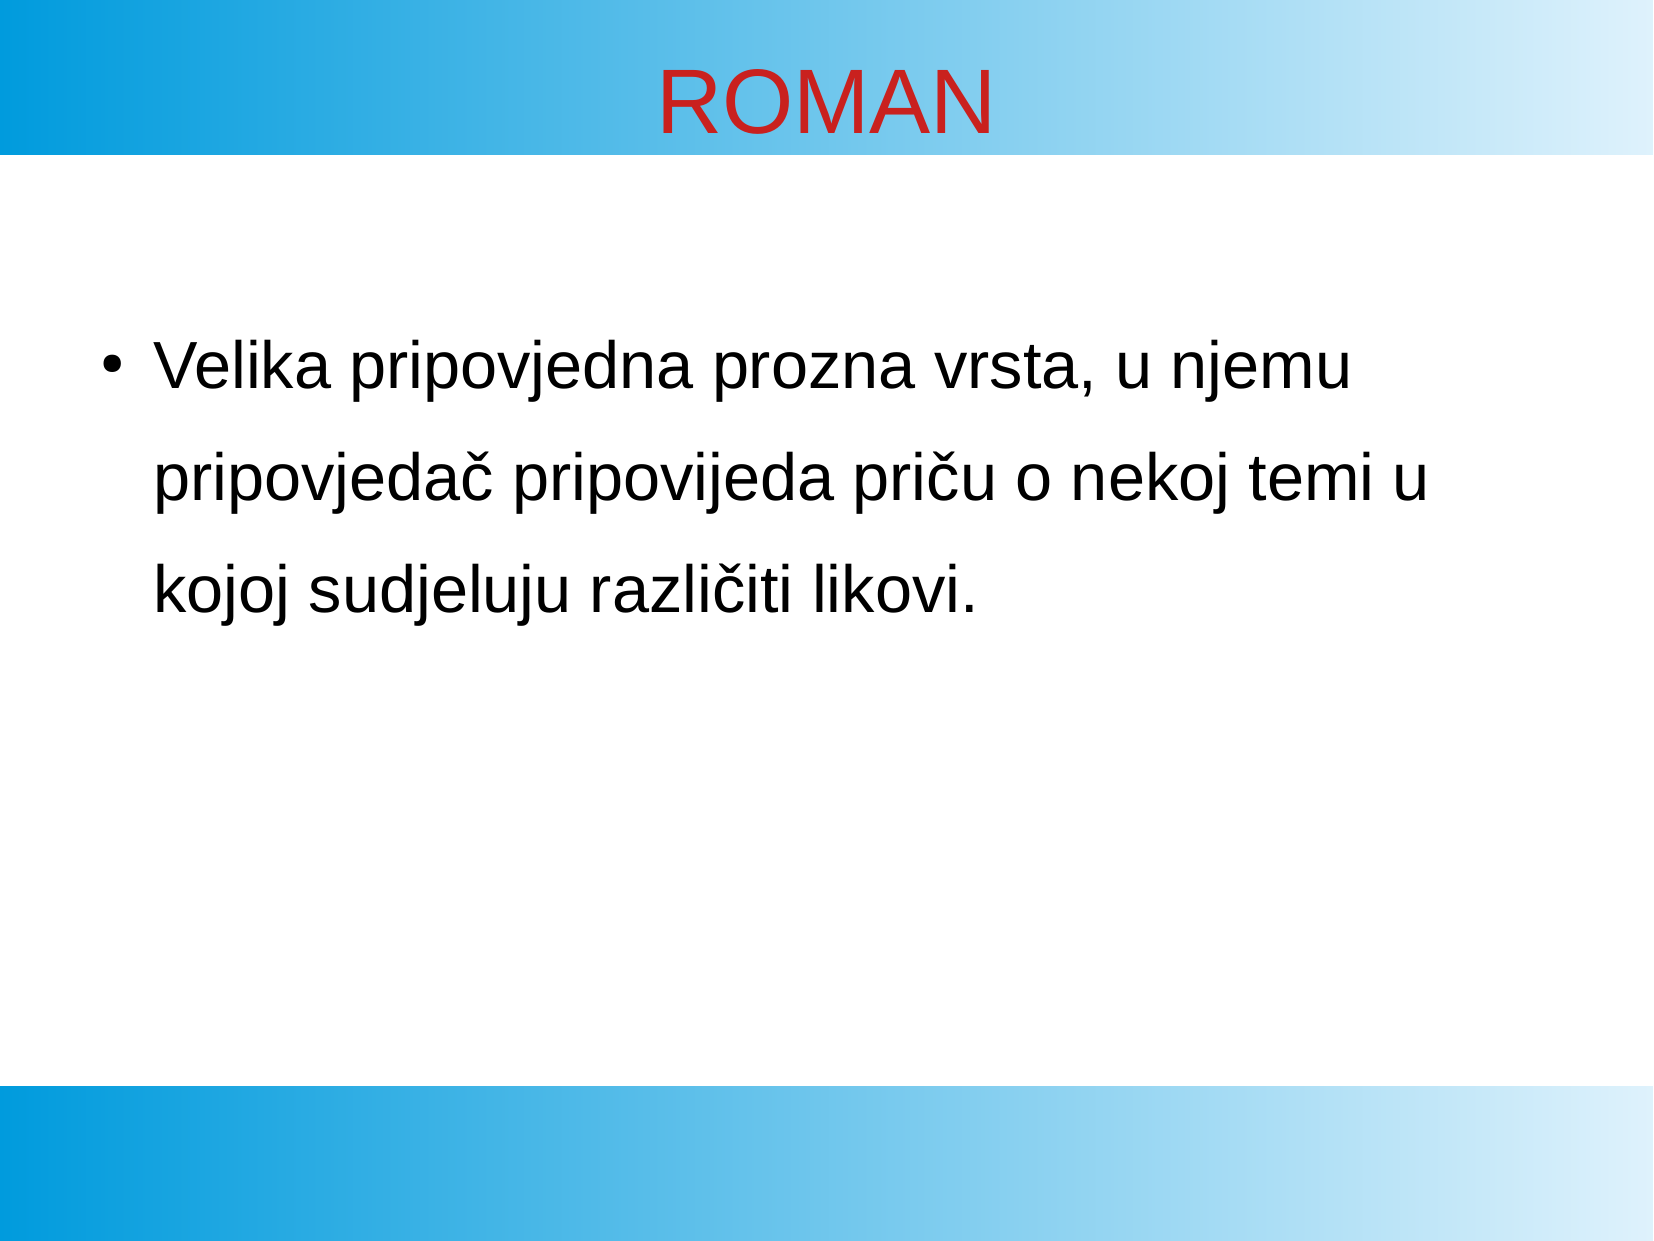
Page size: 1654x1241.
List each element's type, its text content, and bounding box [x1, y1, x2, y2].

list Velika pripovjedna prozna vrsta, u njemu pripovjedač pripovijeda priču o nekoj temi u kojoj sudjeluju različiti likovi. [82, 290, 1571, 1010]
title ROMAN [82, 49, 1571, 155]
